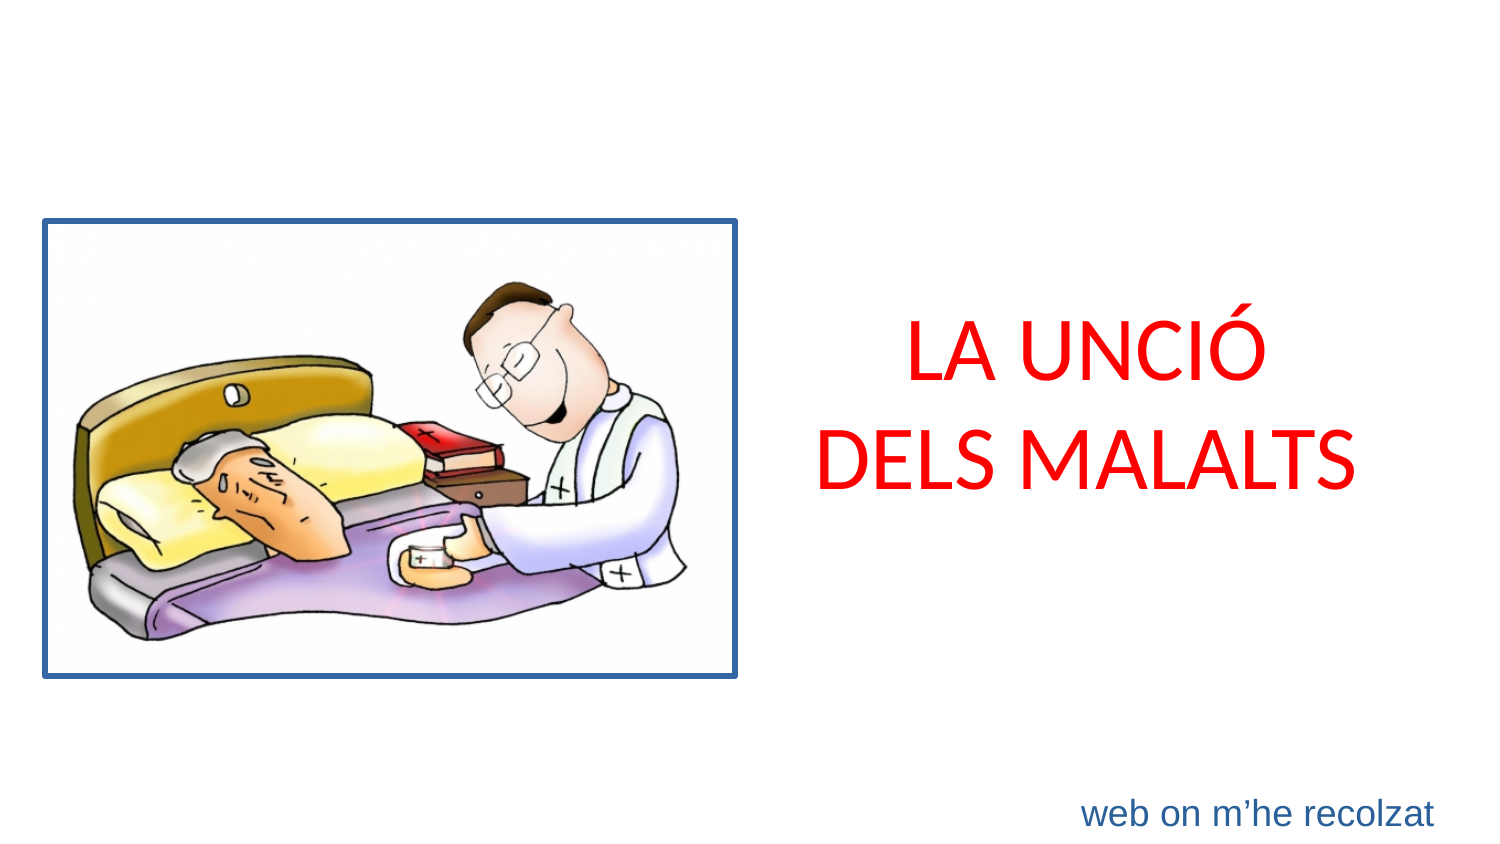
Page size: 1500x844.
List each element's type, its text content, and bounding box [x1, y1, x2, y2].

title LA UNCIÓ DELS MALALTS [714, 150, 1459, 647]
text_box web on m’he recolzat [1039, 785, 1477, 843]
picture [48, 224, 732, 674]
